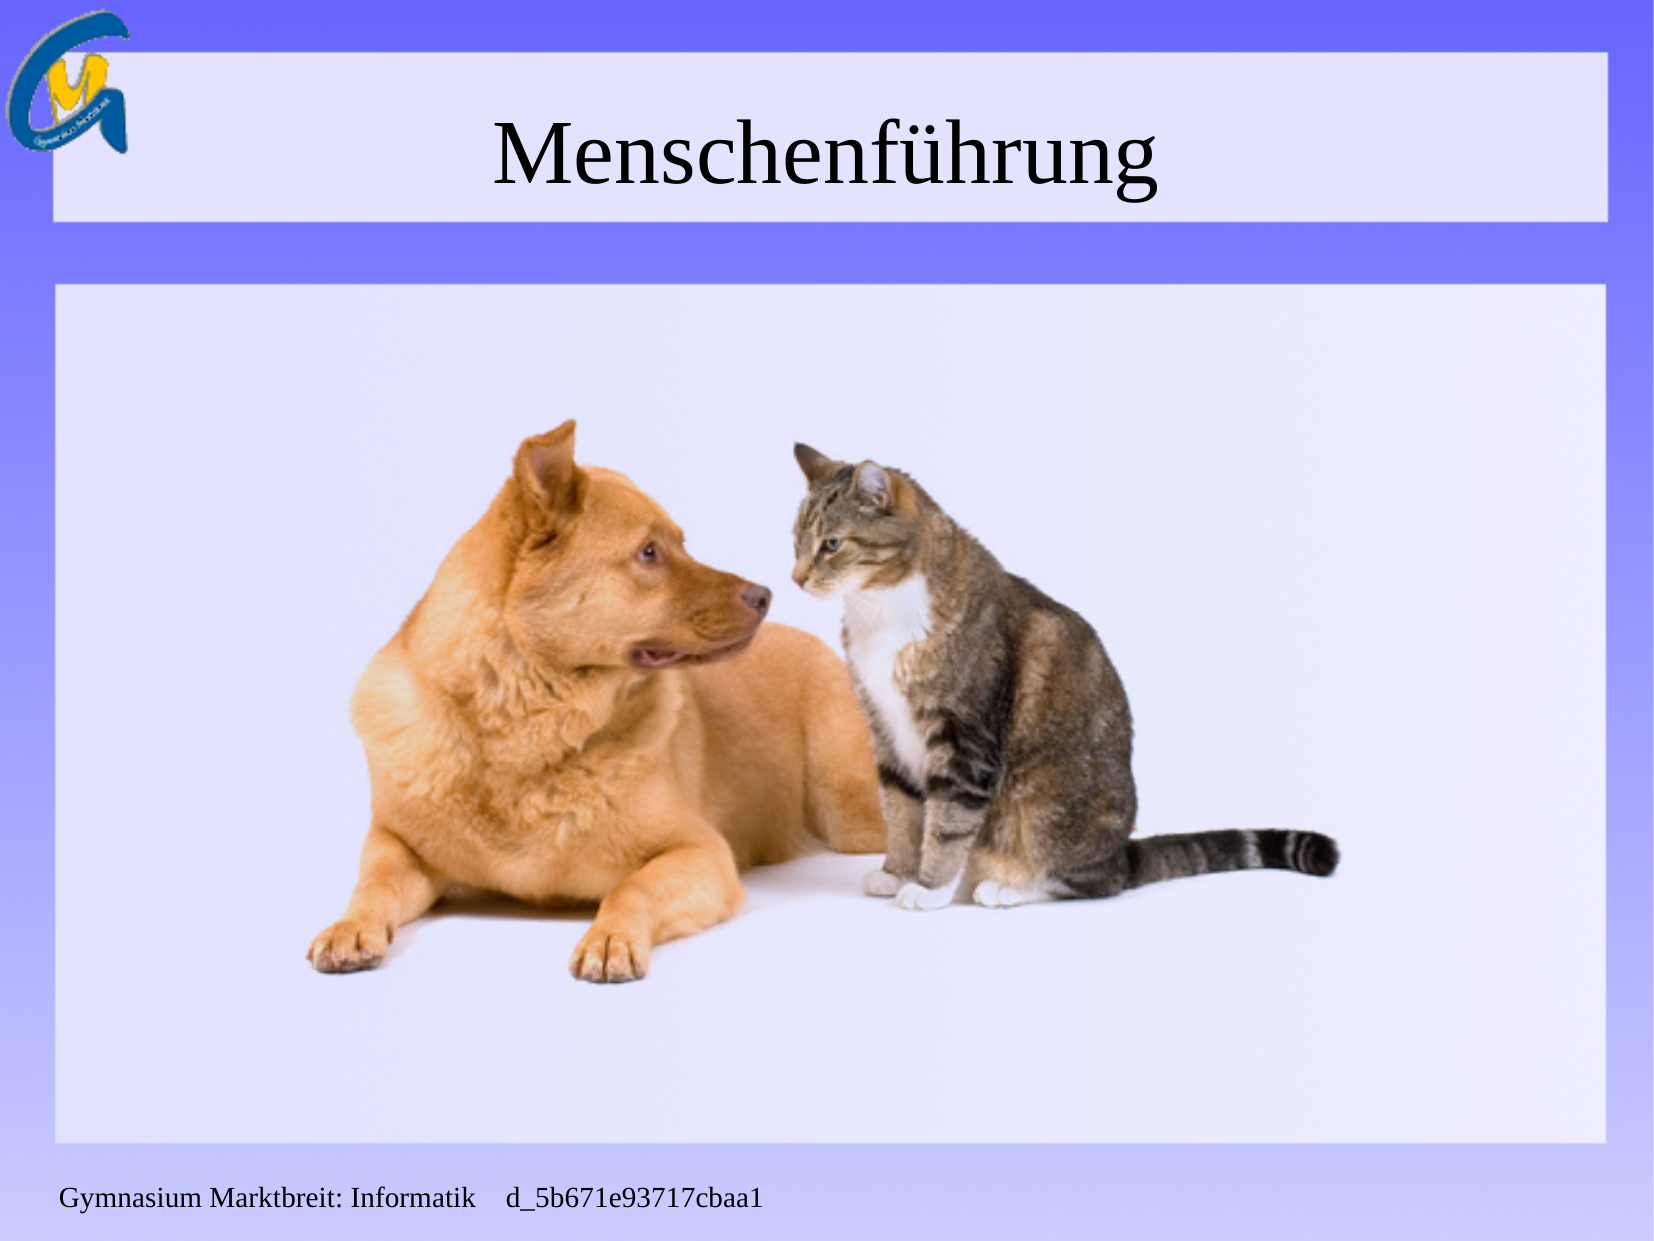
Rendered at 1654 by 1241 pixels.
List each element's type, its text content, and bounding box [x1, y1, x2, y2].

title Menschenführung [82, 49, 1571, 257]
picture [0, 0, 1654, 1241]
